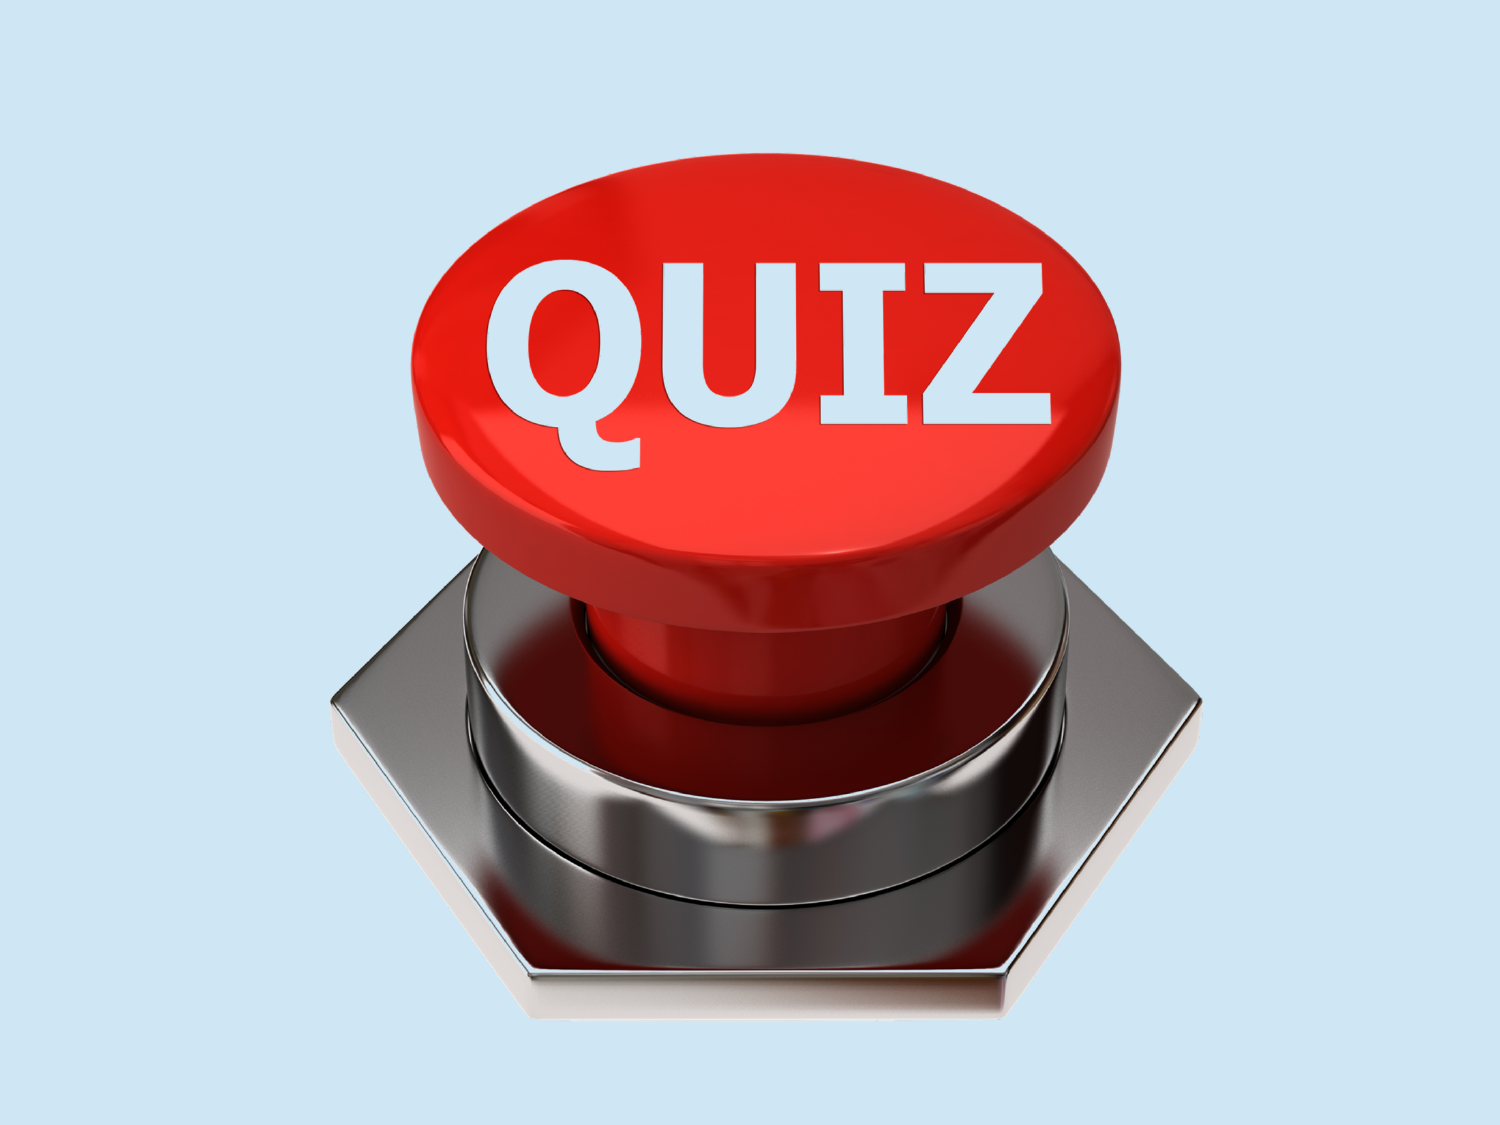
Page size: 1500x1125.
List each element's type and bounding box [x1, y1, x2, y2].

picture [112, 101, 1427, 1088]
